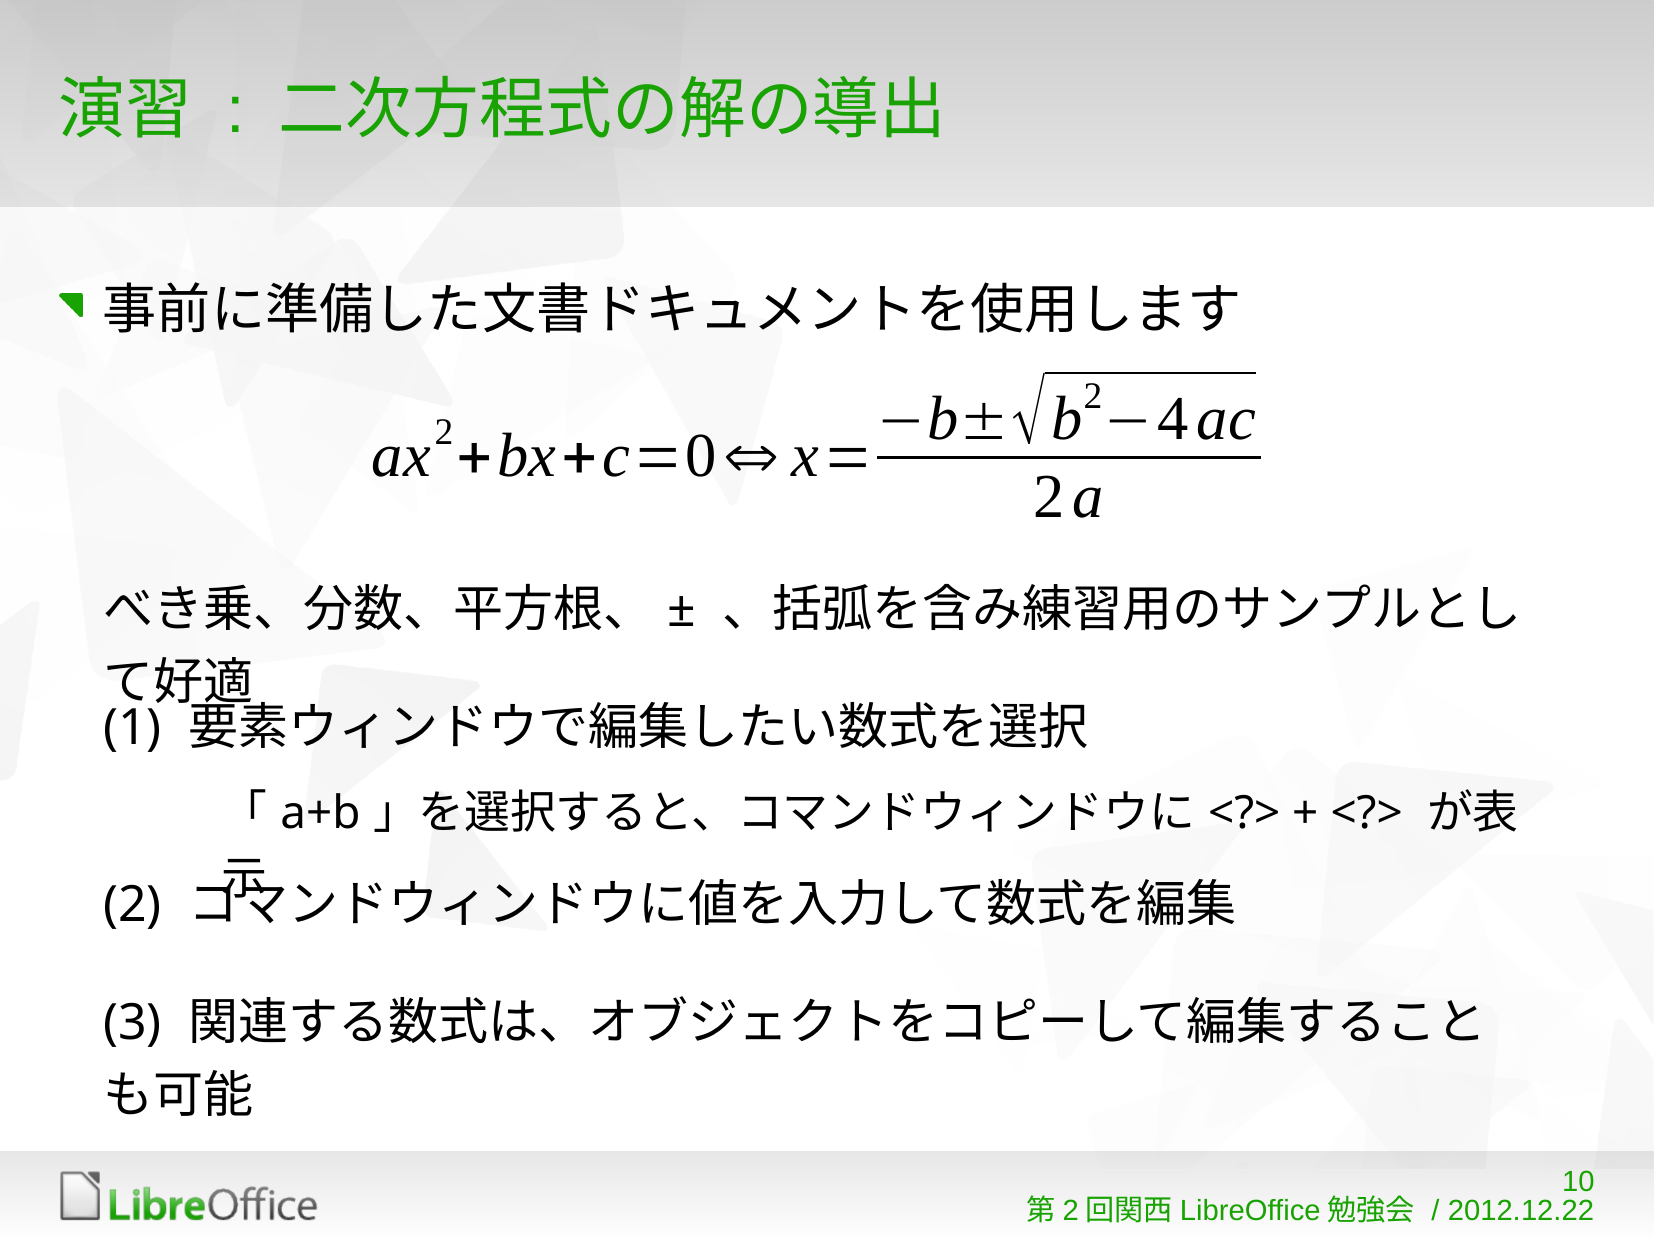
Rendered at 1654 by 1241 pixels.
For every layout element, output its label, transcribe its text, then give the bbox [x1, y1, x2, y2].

chart [364, 369, 1270, 532]
title 演習 : 二次方程式の解の導出 [59, 29, 1595, 178]
picture [223, 672, 233, 679]
picture [162, 671, 170, 679]
text_box べき乗、分数、平方根、± 、括弧を含み練習用のサンプルとして好適 [88, 561, 1565, 635]
list 事前に準備した文書ドキュメントを使用します [59, 265, 1595, 325]
picture [41, 1152, 337, 1240]
picture [228, 664, 240, 669]
text_box (3) 関連する数式は、オブジェクトをコピーして編集することも可能 [88, 974, 1536, 1048]
picture [0, 0, 783, 931]
picture [235, 672, 245, 679]
text_box (2) コマンドウィンドウに値を入力して数式を編集 [88, 856, 1300, 930]
text_box 「a+b」を選択すると、コマンドウィンドウに<?> + <?> が表示 [206, 767, 1565, 841]
picture [915, 548, 1654, 1169]
text_box (1) 要素ウィンドウで編集したい数式を選択 [88, 679, 1565, 753]
